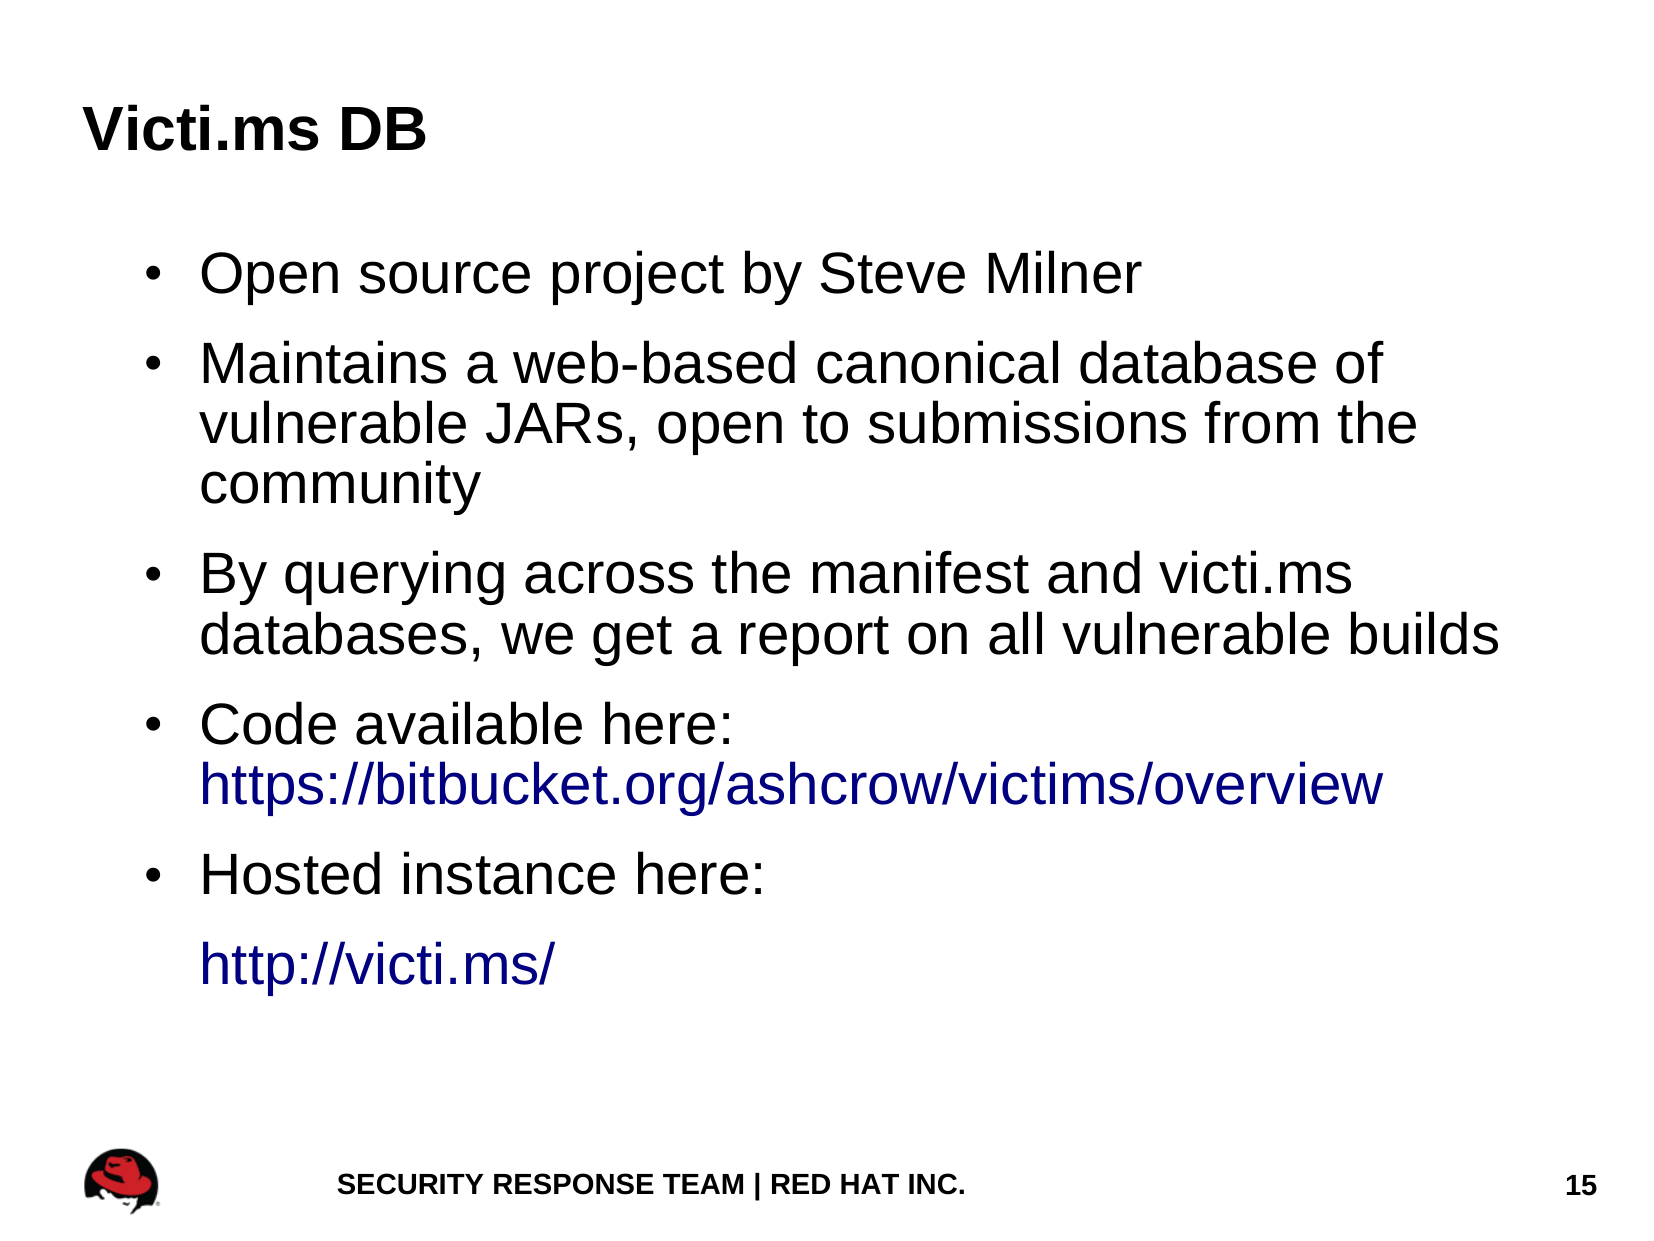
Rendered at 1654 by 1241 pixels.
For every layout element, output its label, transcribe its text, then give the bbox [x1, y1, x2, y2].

list Open source project by Steve Milner Maintains a web-based canonical database of vulnerable JARs, open to submissions from the community By querying across the manifest and victi.ms databases, we get a report on all vulnerable builds Code available here: https://bitbucket.org/ashcrow/victims/overview Hosted instance here: http://victi.ms/ [86, 244, 1575, 1002]
title Victi.ms DB [82, 37, 1571, 225]
picture [83, 1146, 166, 1224]
